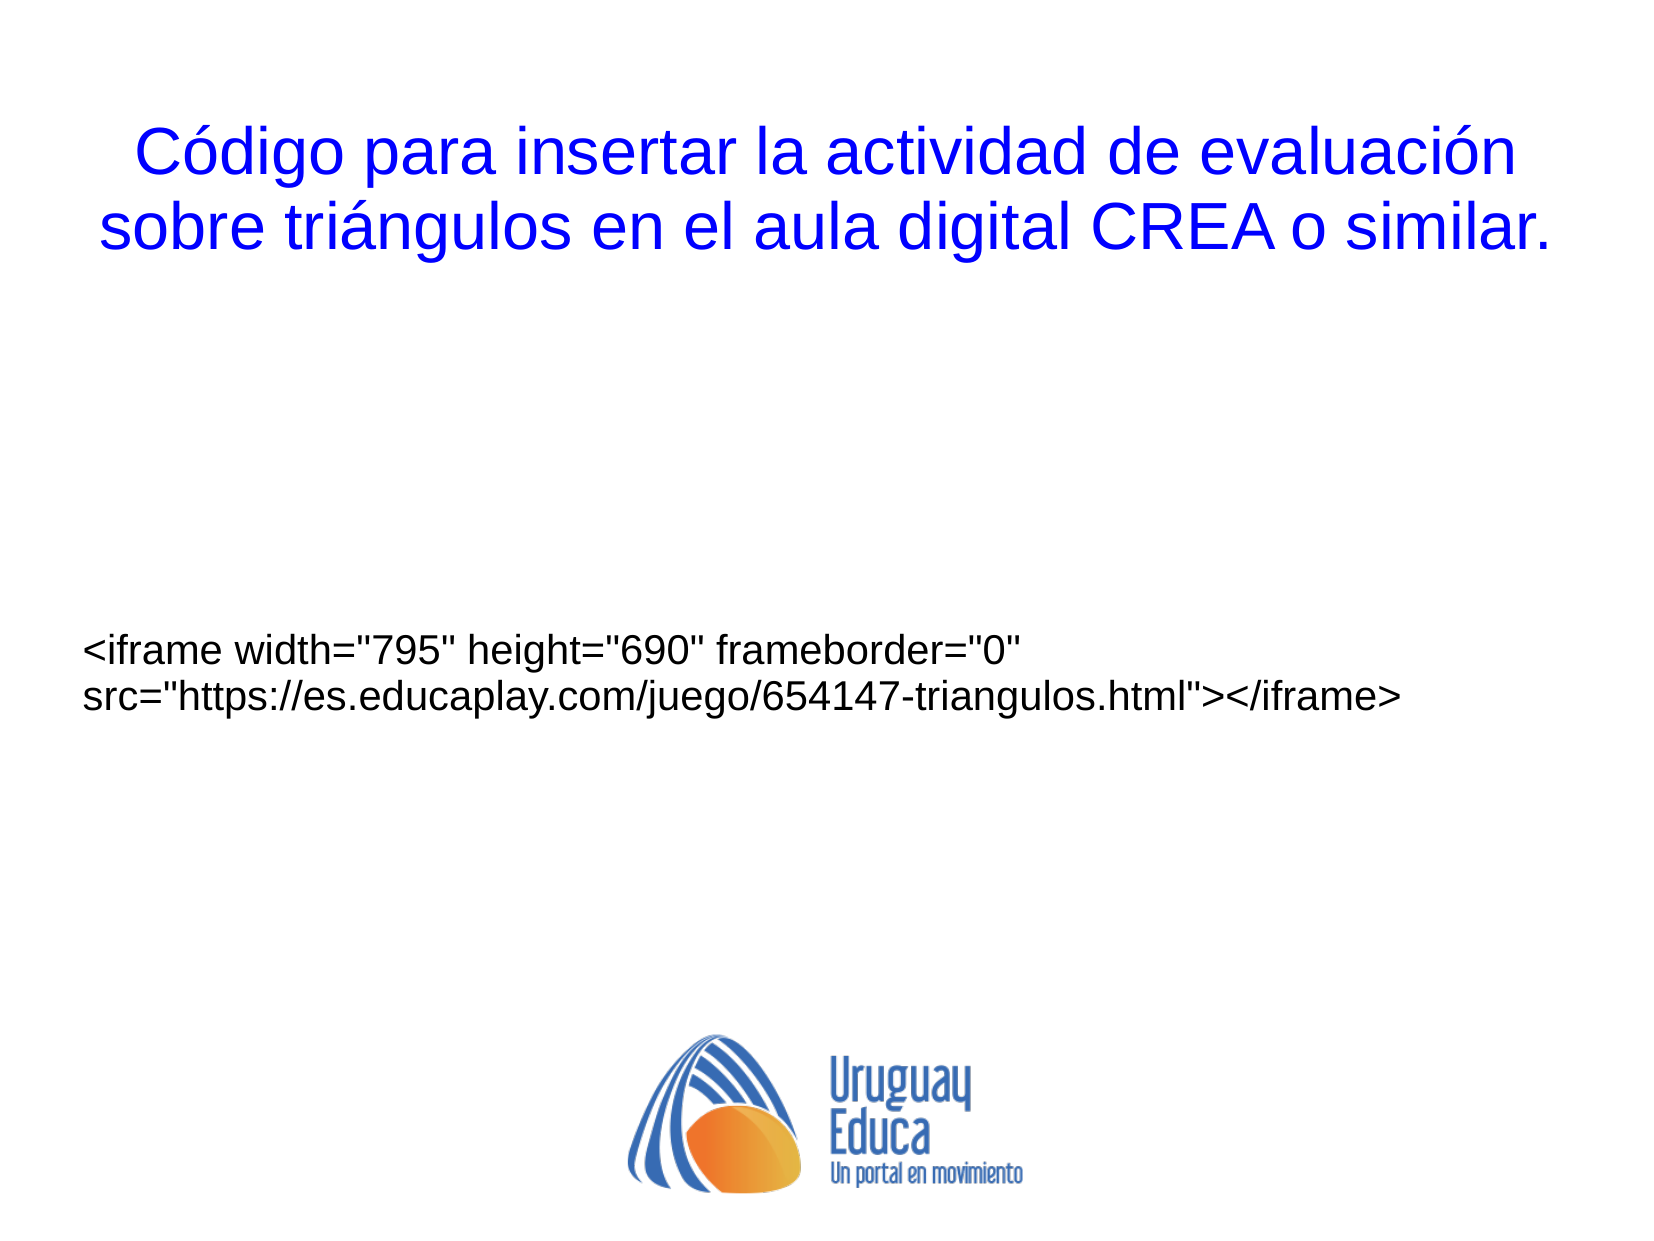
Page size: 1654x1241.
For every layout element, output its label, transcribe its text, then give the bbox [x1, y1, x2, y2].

subtitle <iframe width="795" height="690" frameborder="0" src="https://es.educaplay.com/juego/654147-triangulos.html"></iframe> [82, 290, 1571, 1010]
title Código para insertar la actividad de evaluación sobre triángulos en el aula digital CREA o similar. [82, 39, 1571, 290]
picture [622, 1010, 1032, 1241]
